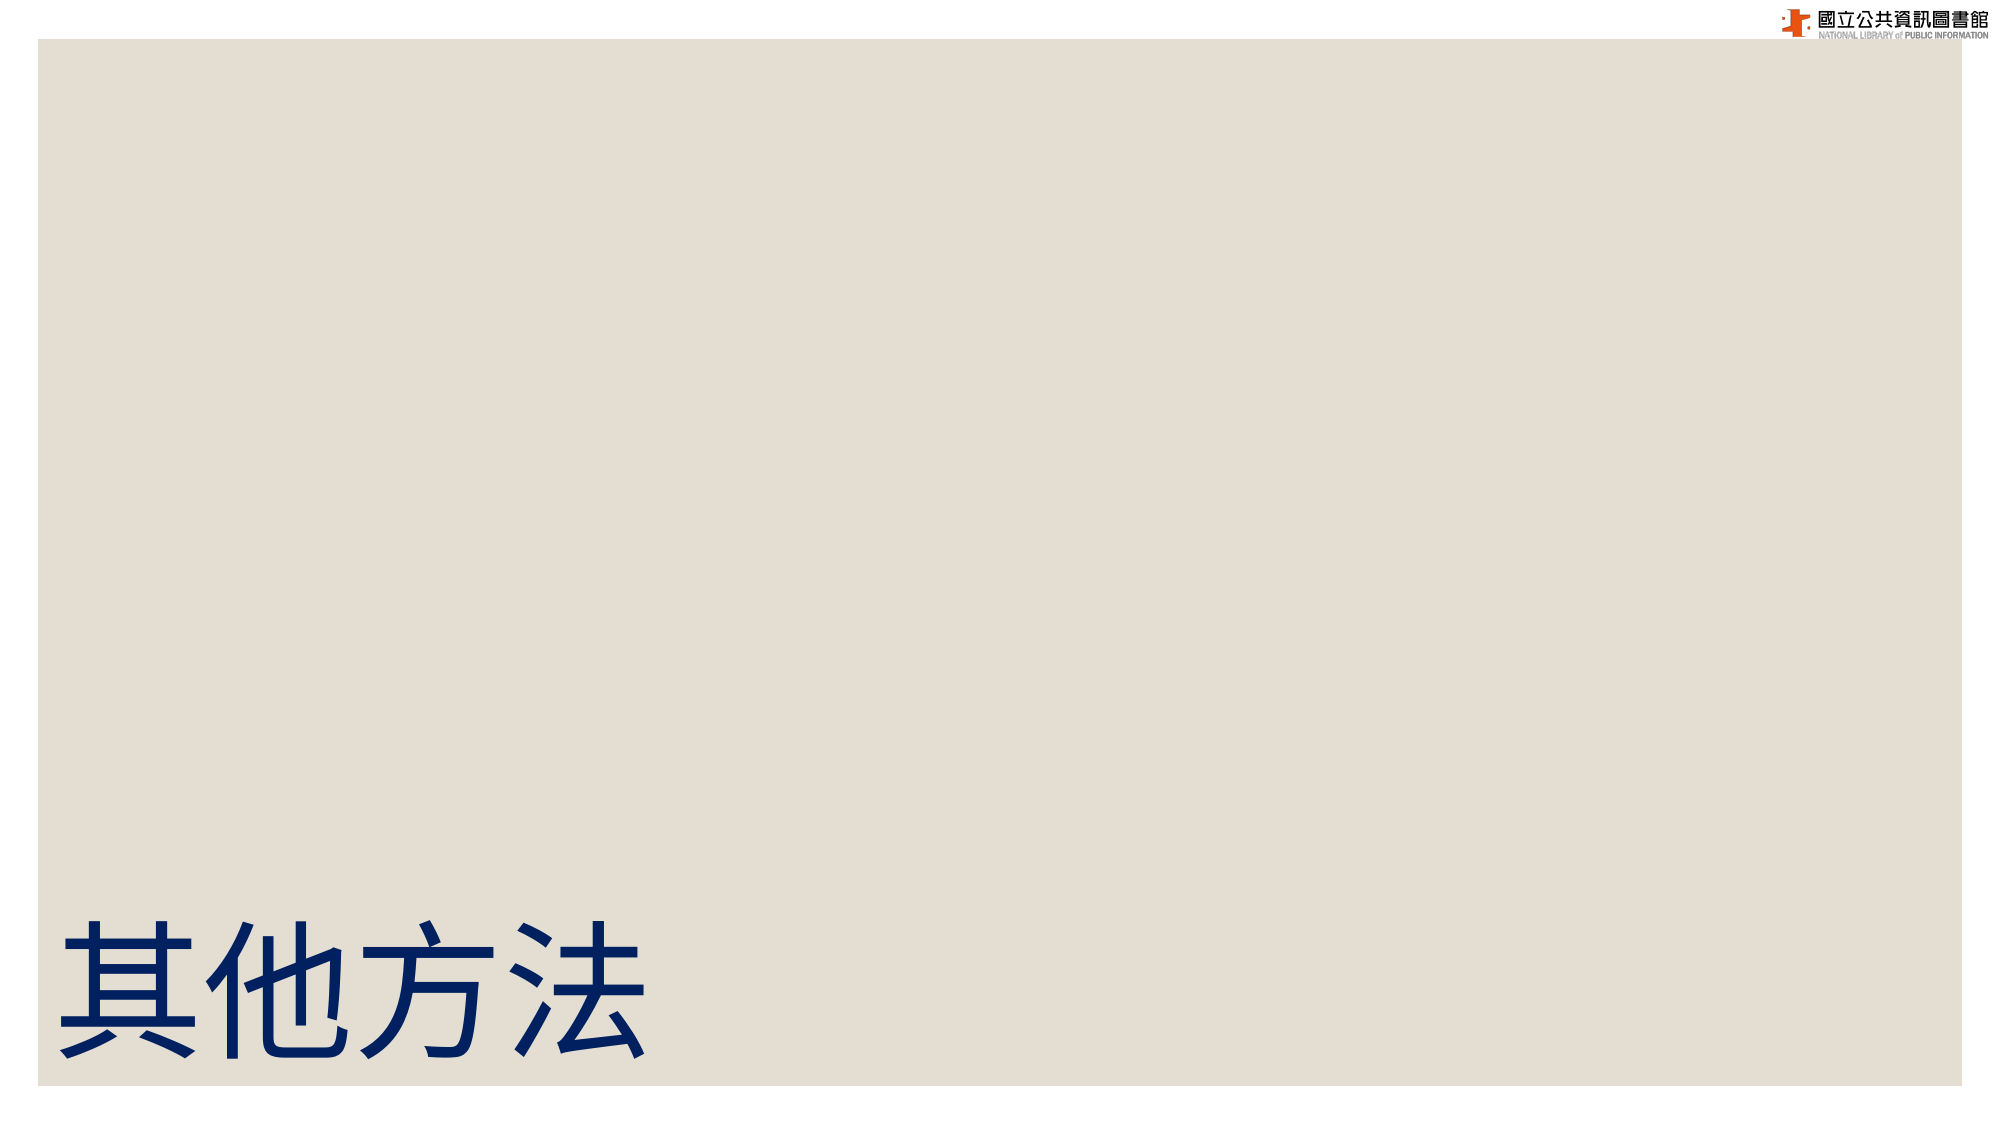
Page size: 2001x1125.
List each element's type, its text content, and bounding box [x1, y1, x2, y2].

text_box 其他方法 [38, 890, 668, 1085]
